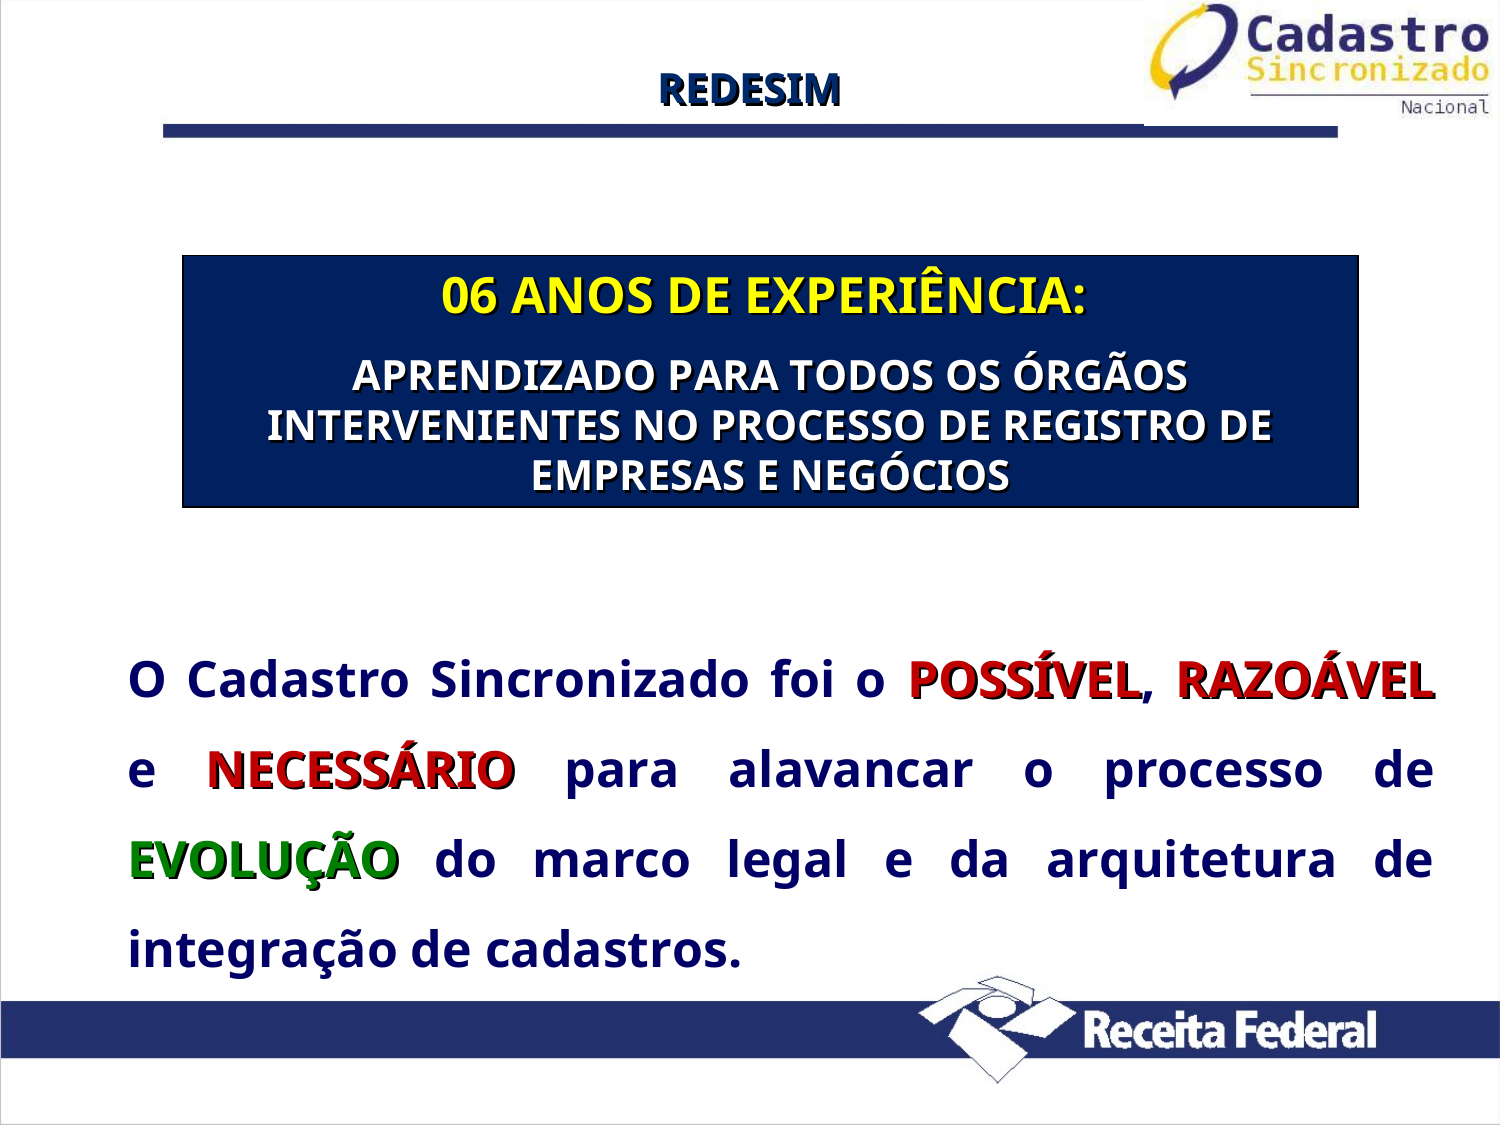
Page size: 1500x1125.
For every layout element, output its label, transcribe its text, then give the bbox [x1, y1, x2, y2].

text_box REDESIM [171, 54, 1329, 121]
picture [0, 0, 1500, 1125]
text_box 06 ANOS DE EXPERIÊNCIA: APRENDIZADO PARA TODOS OS ÓRGÃOS INTERVENIENTES NO PROCESSO DE REGISTRO DE EMPRESAS E NEGÓCIOS [183, 255, 1359, 507]
text_box O Cadastro Sincronizado foi o POSSÍVEL, RAZOÁVEL e NECESSÁRIO para alavancar o processo de EVOLUÇÃO do marco legal e da arquitetura de integração de cadastros. [112, 609, 1450, 986]
